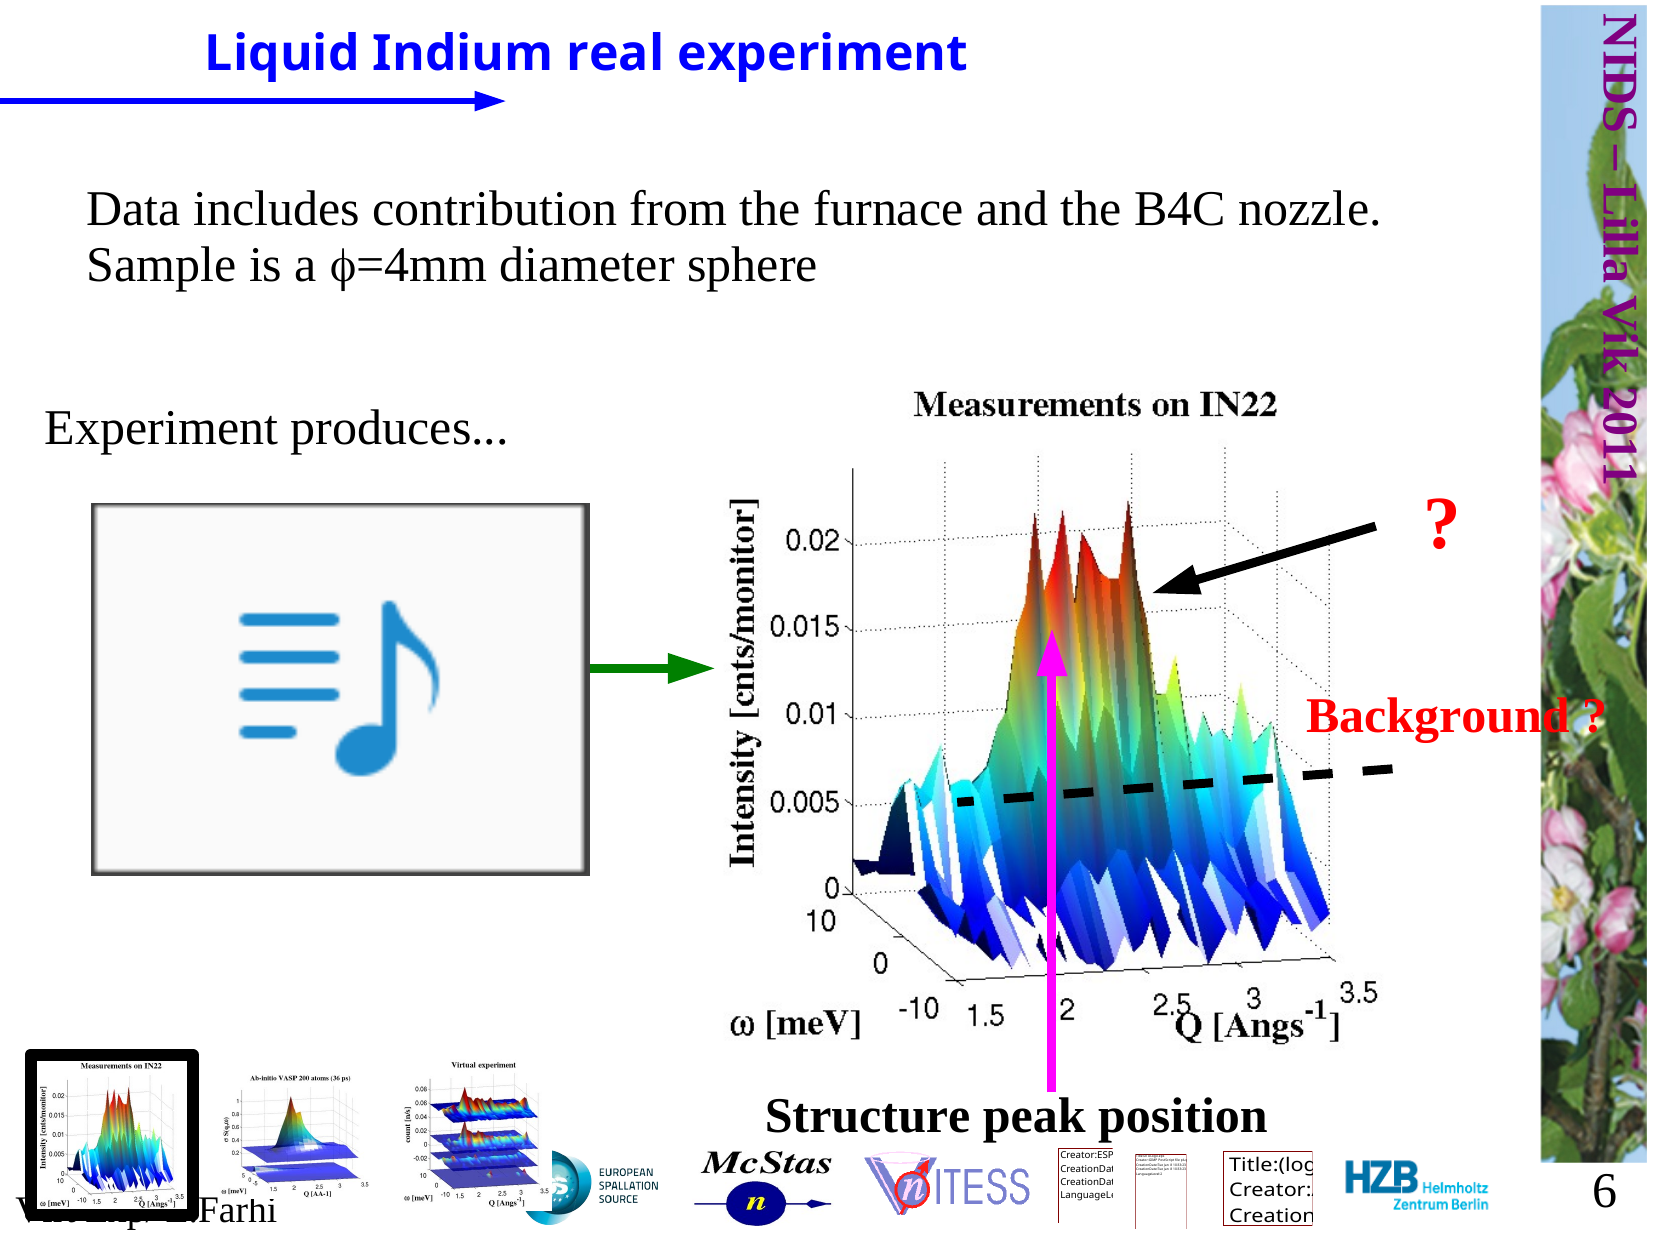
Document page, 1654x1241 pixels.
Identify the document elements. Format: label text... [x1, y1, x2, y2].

text_box Background ? [1306, 687, 1608, 744]
picture [1542, 6, 1646, 1162]
text_box Data includes contribution from the furnace and the B4C nozzle. Sample is a f=4mm diameter sphere [86, 181, 1383, 302]
picture [219, 1071, 370, 1199]
text_box ? [1423, 481, 1461, 565]
picture [714, 381, 1393, 1054]
text_box Experiment produces... [44, 400, 510, 456]
picture [858, 1145, 1037, 1221]
text_box Liquid Indium real experiment [204, 16, 929, 87]
picture [1323, 1145, 1526, 1221]
picture [692, 1150, 834, 1226]
picture [401, 1059, 658, 1225]
text_box Structure peak position [764, 1088, 1269, 1144]
picture [36, 1060, 187, 1210]
text_box [90, 501, 591, 877]
